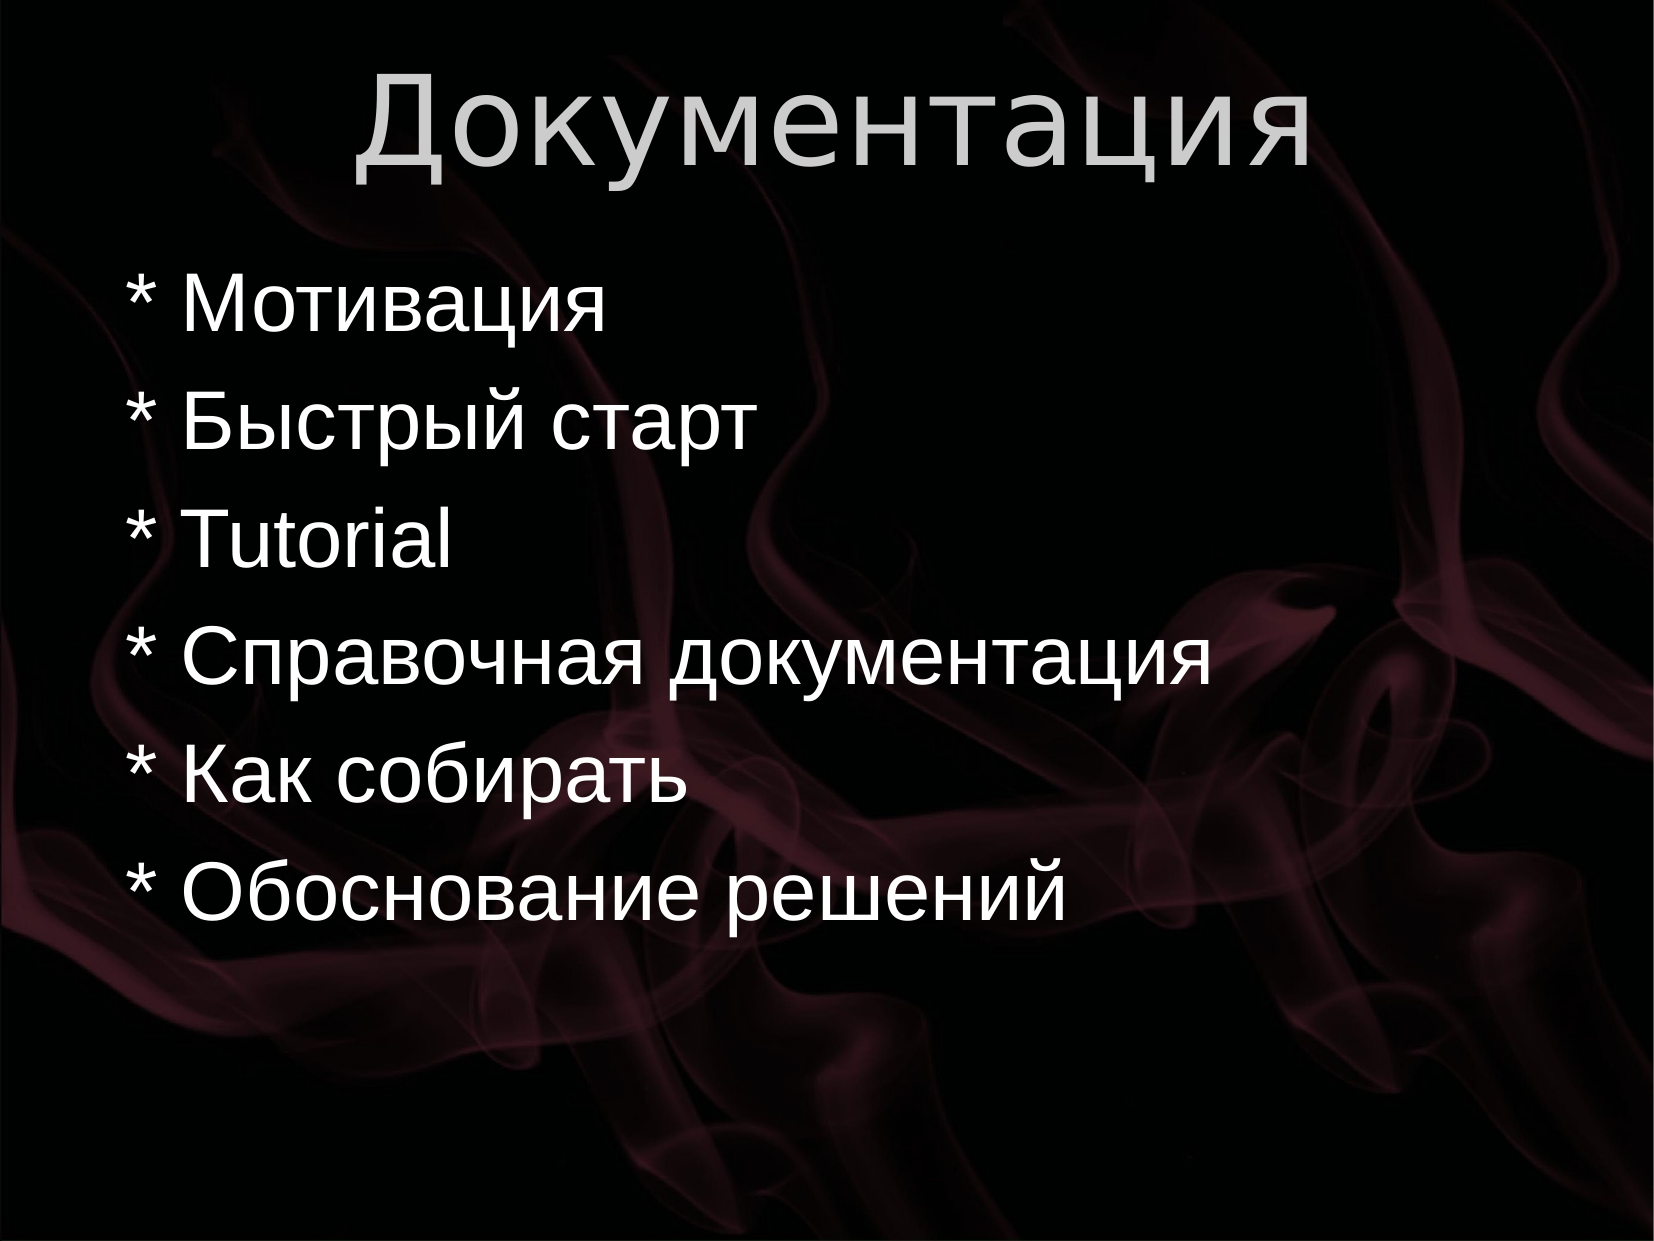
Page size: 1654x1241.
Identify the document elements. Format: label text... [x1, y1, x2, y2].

text_box * Мотивация * Быстрый старт * Tutorial * Справочная документация * Как собирать * Обоснование решений [110, 248, 1576, 961]
picture [0, 0, 1654, 1241]
title Документация [90, 45, 1579, 200]
